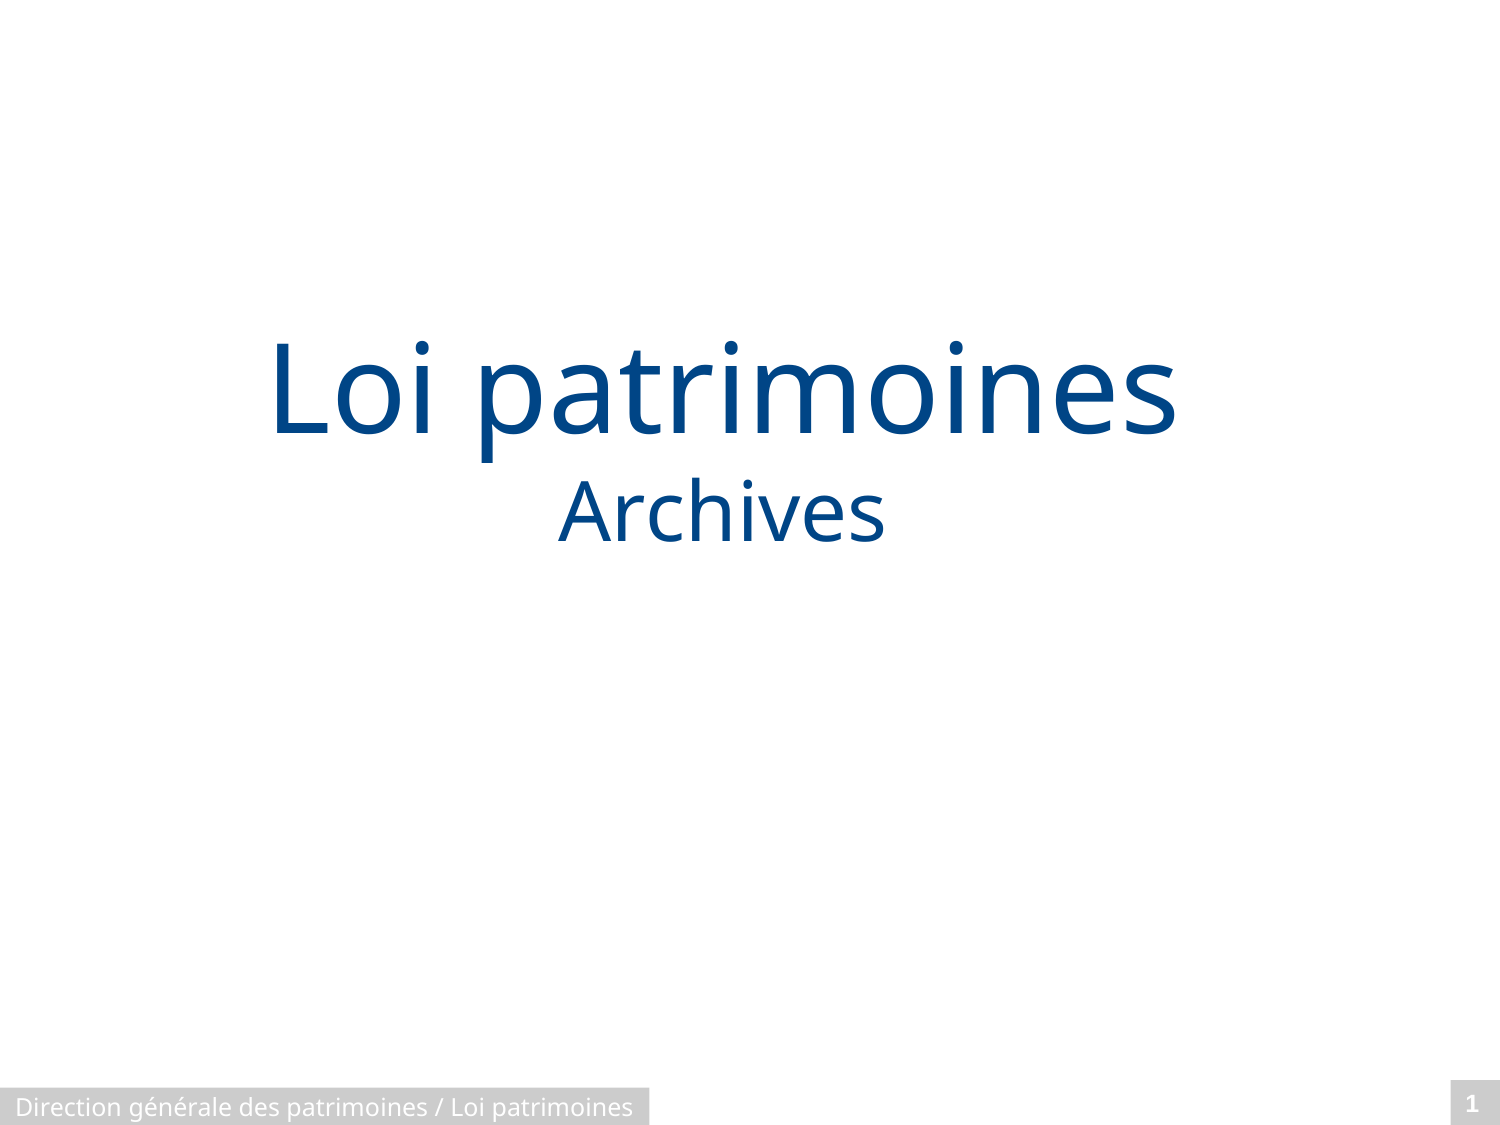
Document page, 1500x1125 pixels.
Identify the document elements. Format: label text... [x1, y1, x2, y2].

text_box Loi patrimoines Archives [88, 301, 1359, 716]
